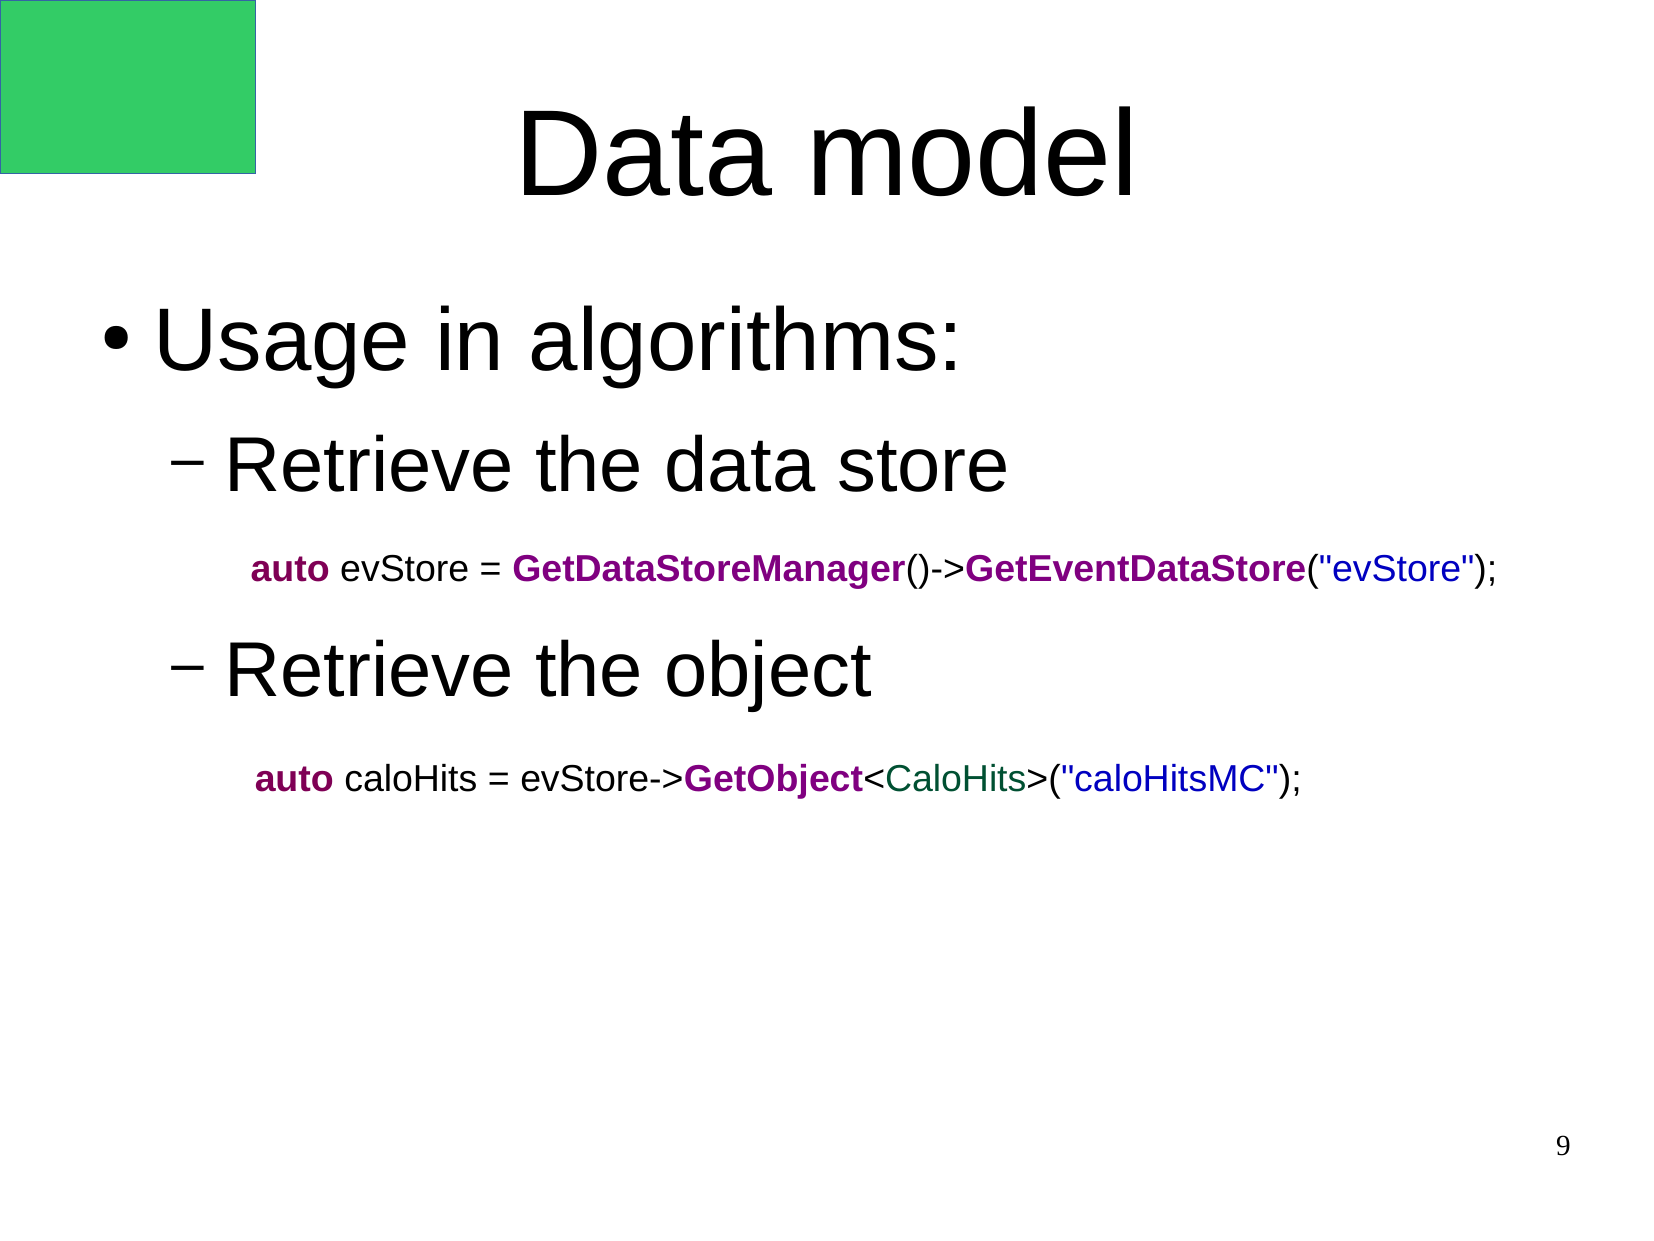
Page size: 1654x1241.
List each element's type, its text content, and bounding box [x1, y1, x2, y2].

list Usage in algorithms: Retrieve the data store Retrieve the object [82, 290, 1571, 1111]
text_box auto caloHits = evStore->GetObject<CaloHits>("caloHitsMC"); [240, 750, 1396, 811]
text_box auto evStore = GetDataStoreManager()->GetEventDataStore("evStore"); [235, 540, 1531, 639]
text_box [0, 0, 256, 174]
title Data model [82, 49, 1571, 257]
